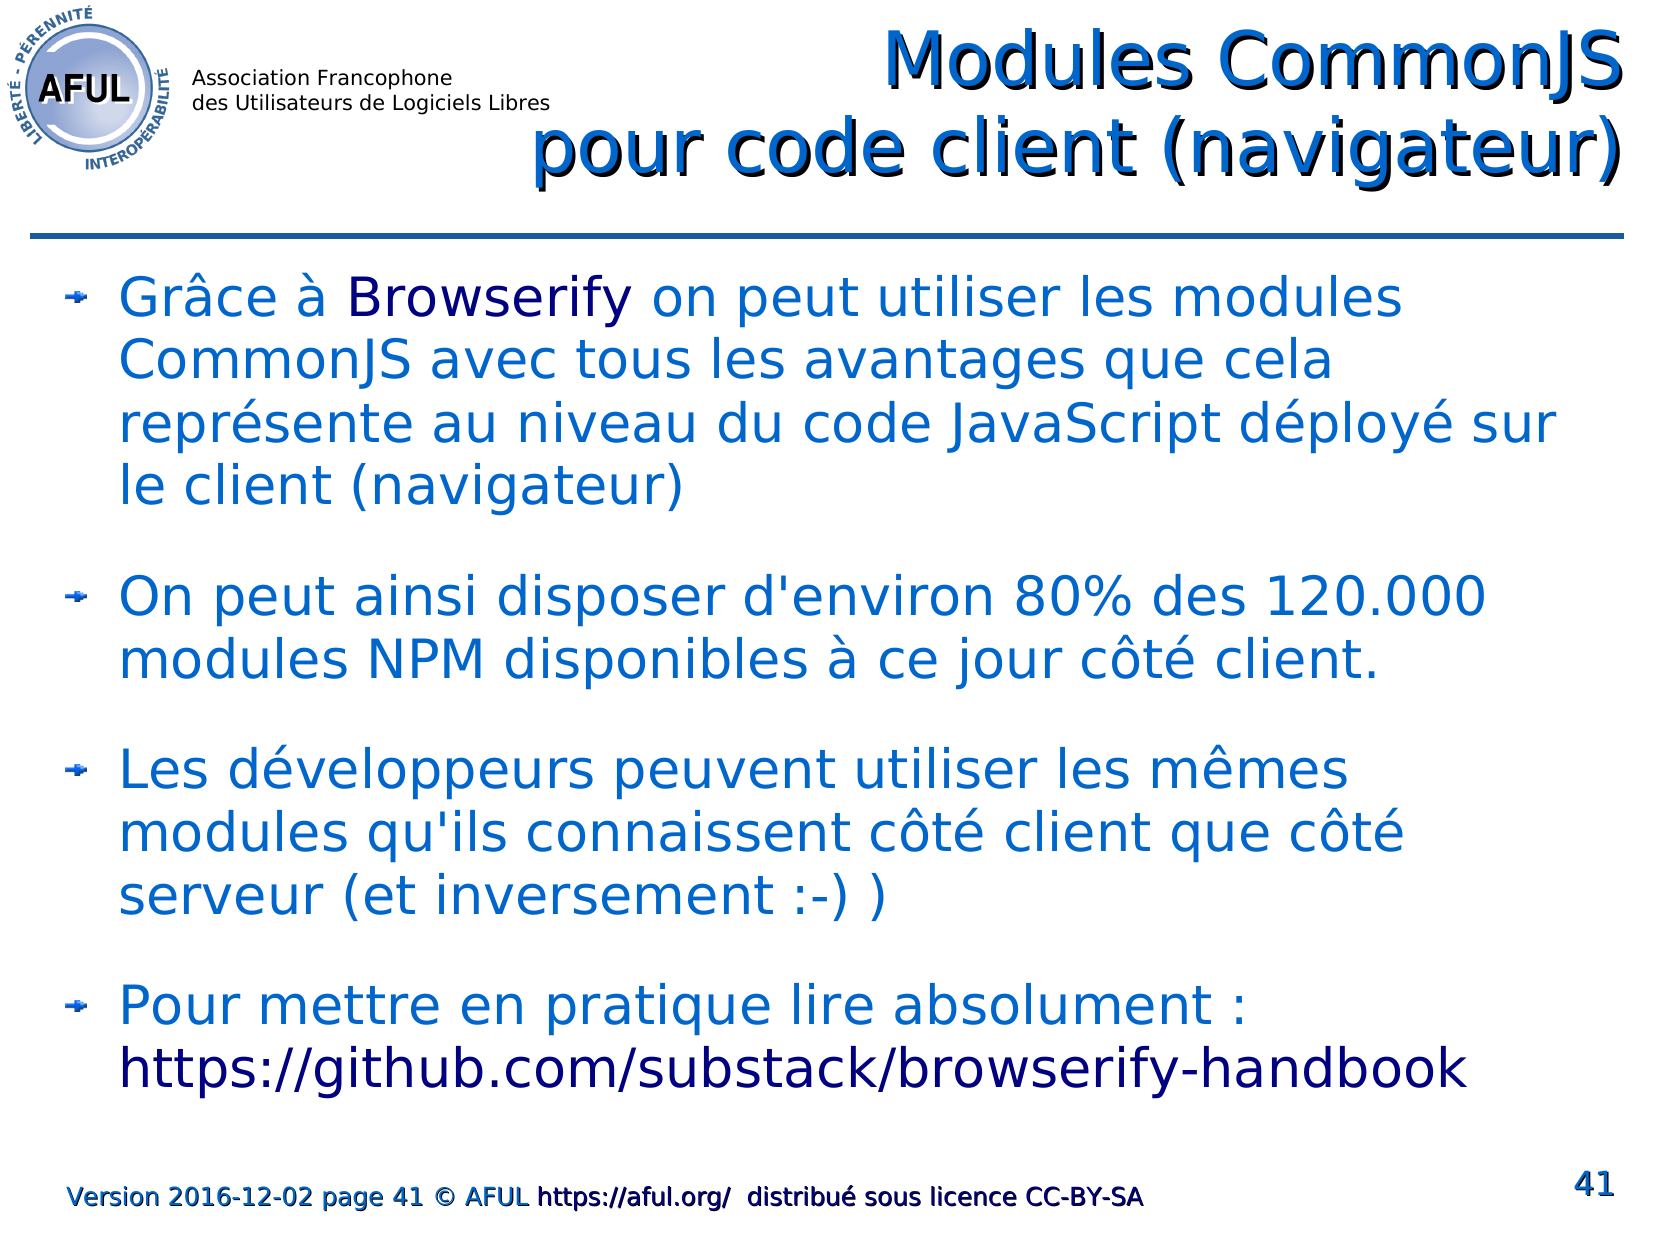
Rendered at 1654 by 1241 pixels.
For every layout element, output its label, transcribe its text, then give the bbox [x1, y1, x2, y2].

picture [0, 0, 178, 178]
list Grâce à Browserify on peut utiliser les modules CommonJS avec tous les avantages que cela représente au niveau du code JavaScript déployé sur le client (navigateur) On peut ainsi disposer d'environ 80% des 120.000 modules NPM disponibles à ce jour côté client. Les développeurs peuvent utiliser les mêmes modules qu'ils connaissent côté client que côté serveur (et inversement :-) ) Pour mettre en pratique lire absolument : https://github.com/substack/browserify-handbook [47, 265, 1595, 1241]
title Modules CommonJS pour code client (navigateur) [501, 0, 1625, 207]
